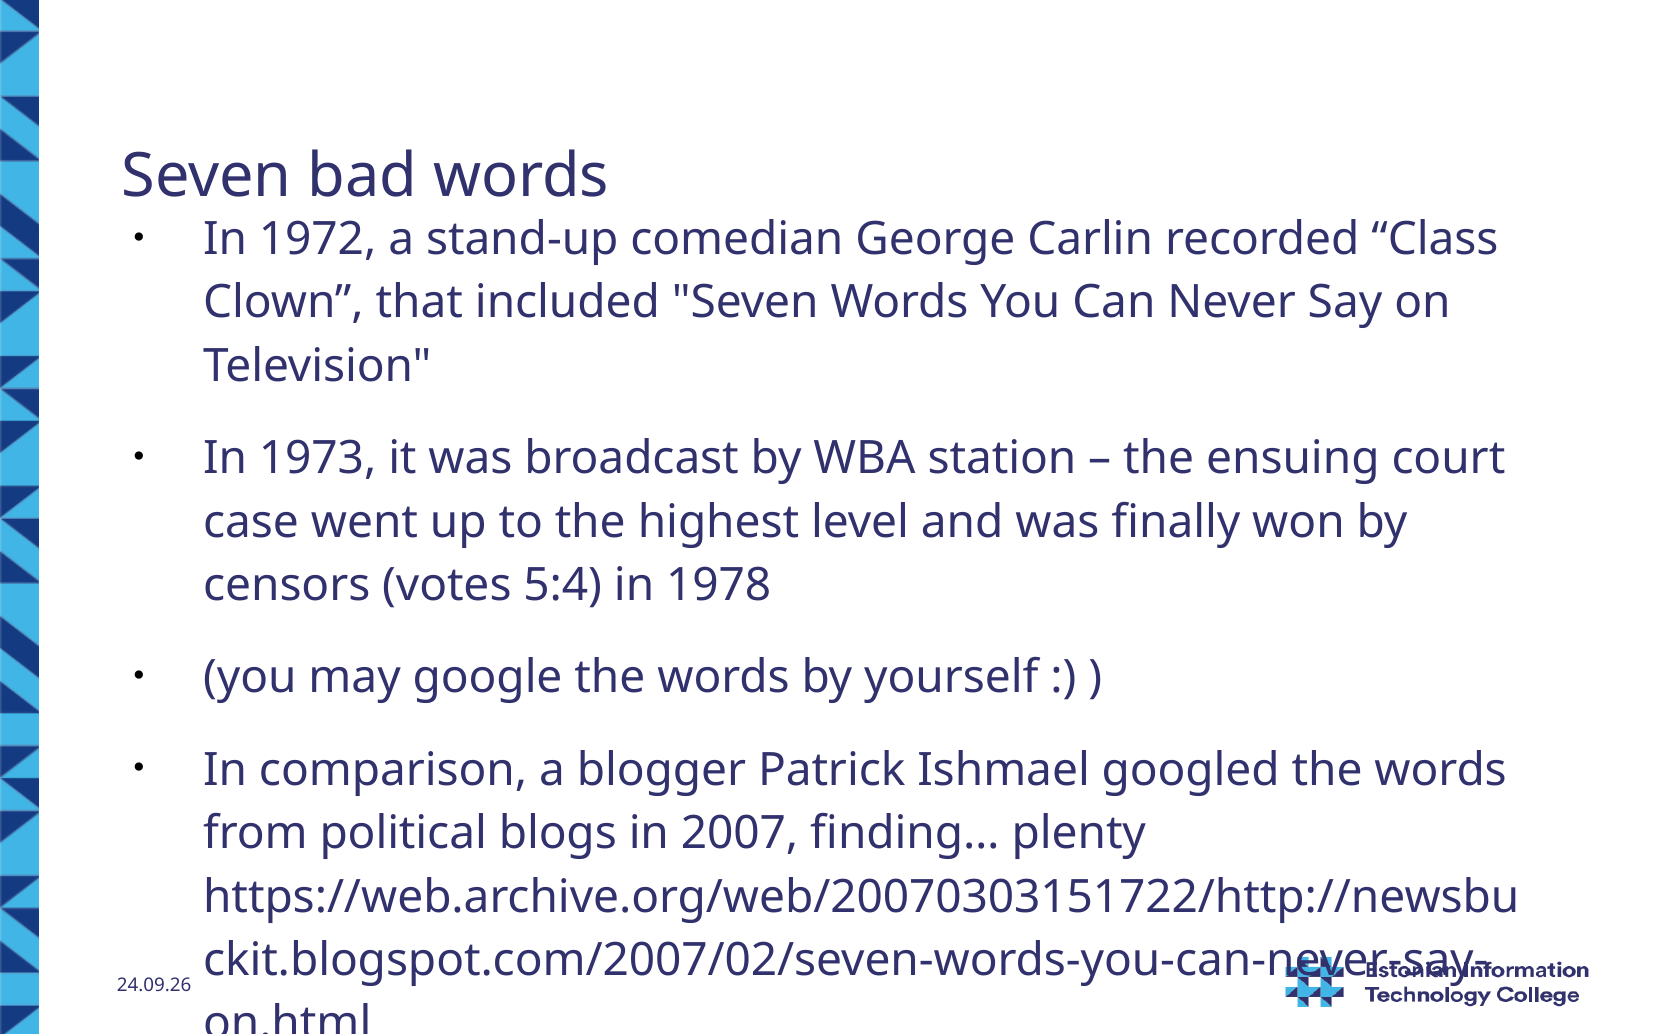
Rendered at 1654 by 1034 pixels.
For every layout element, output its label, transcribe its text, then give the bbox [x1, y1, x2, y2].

list In 1972, a stand-up comedian George Carlin recorded “Class Clown”, that included "Seven Words You Can Never Say on Television" In 1973, it was broadcast by WBA station – the ensuing court case went up to the highest level and was finally won by censors (votes 5:4) in 1978 (you may google the words by yourself :) ) In comparison, a blogger Patrick Ishmael googled the words from political blogs in 2007, finding… plenty https://web.archive.org/web/20070303151722/http://newsbuckit.blogspot.com/2007/02/seven-words-you-can-never-say-on.html [121, 204, 1534, 946]
title Seven bad words [121, 69, 1534, 204]
